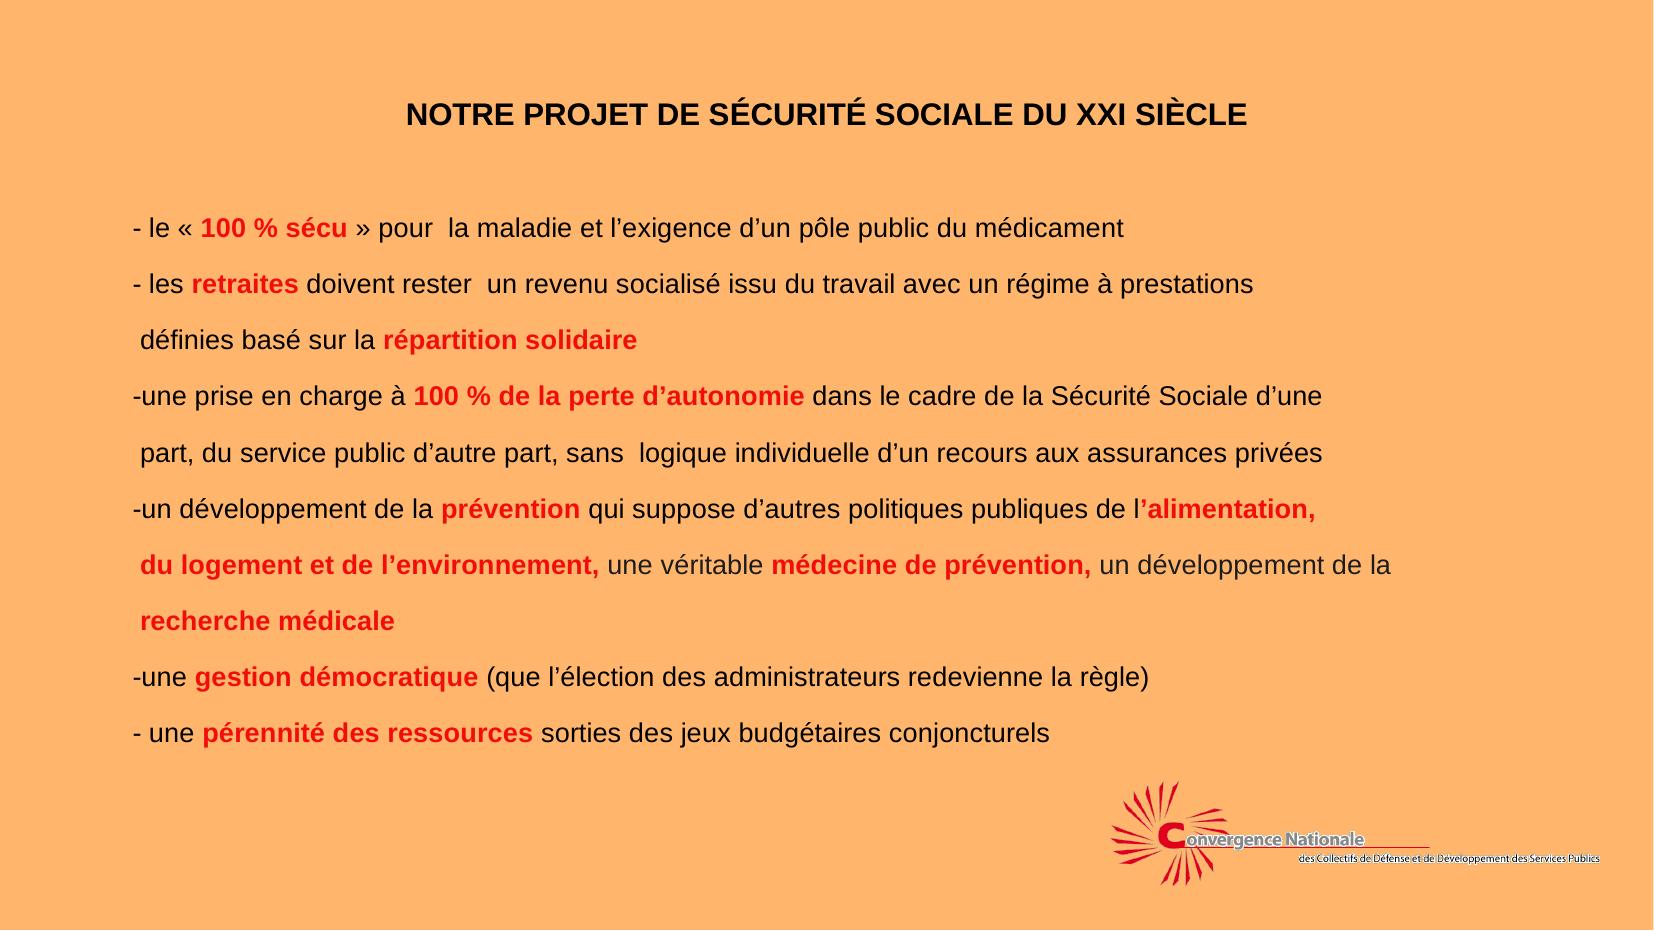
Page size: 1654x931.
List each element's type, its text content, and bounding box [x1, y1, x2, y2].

list - le « 100 % sécu » pour la maladie et l’exigence d’un pôle public du médicament - les retraites doivent rester un revenu socialisé issu du travail avec un régime à prestations définies basé sur la répartition solidaire -une prise en charge à 100 % de la perte d’autonomie dans le cadre de la Sécurité Sociale d’une part, du service public d’autre part, sans logique individuelle d’un recours aux assurances privées -un développement de la prévention qui suppose d’autres politiques publiques de l’alimentation, du logement et de l’environnement, une véritable médecine de prévention, un développement de la recherche médicale -une gestion démocratique (que l’élection des administrateurs redevienne la règle) - une pérennité des ressources sorties des jeux budgétaires conjoncturels [70, 212, 1560, 753]
title NOTRE PROJET DE SÉCURITÉ SOCIALE DU XXI SIÈCLE [82, 37, 1571, 193]
picture [1110, 781, 1600, 886]
